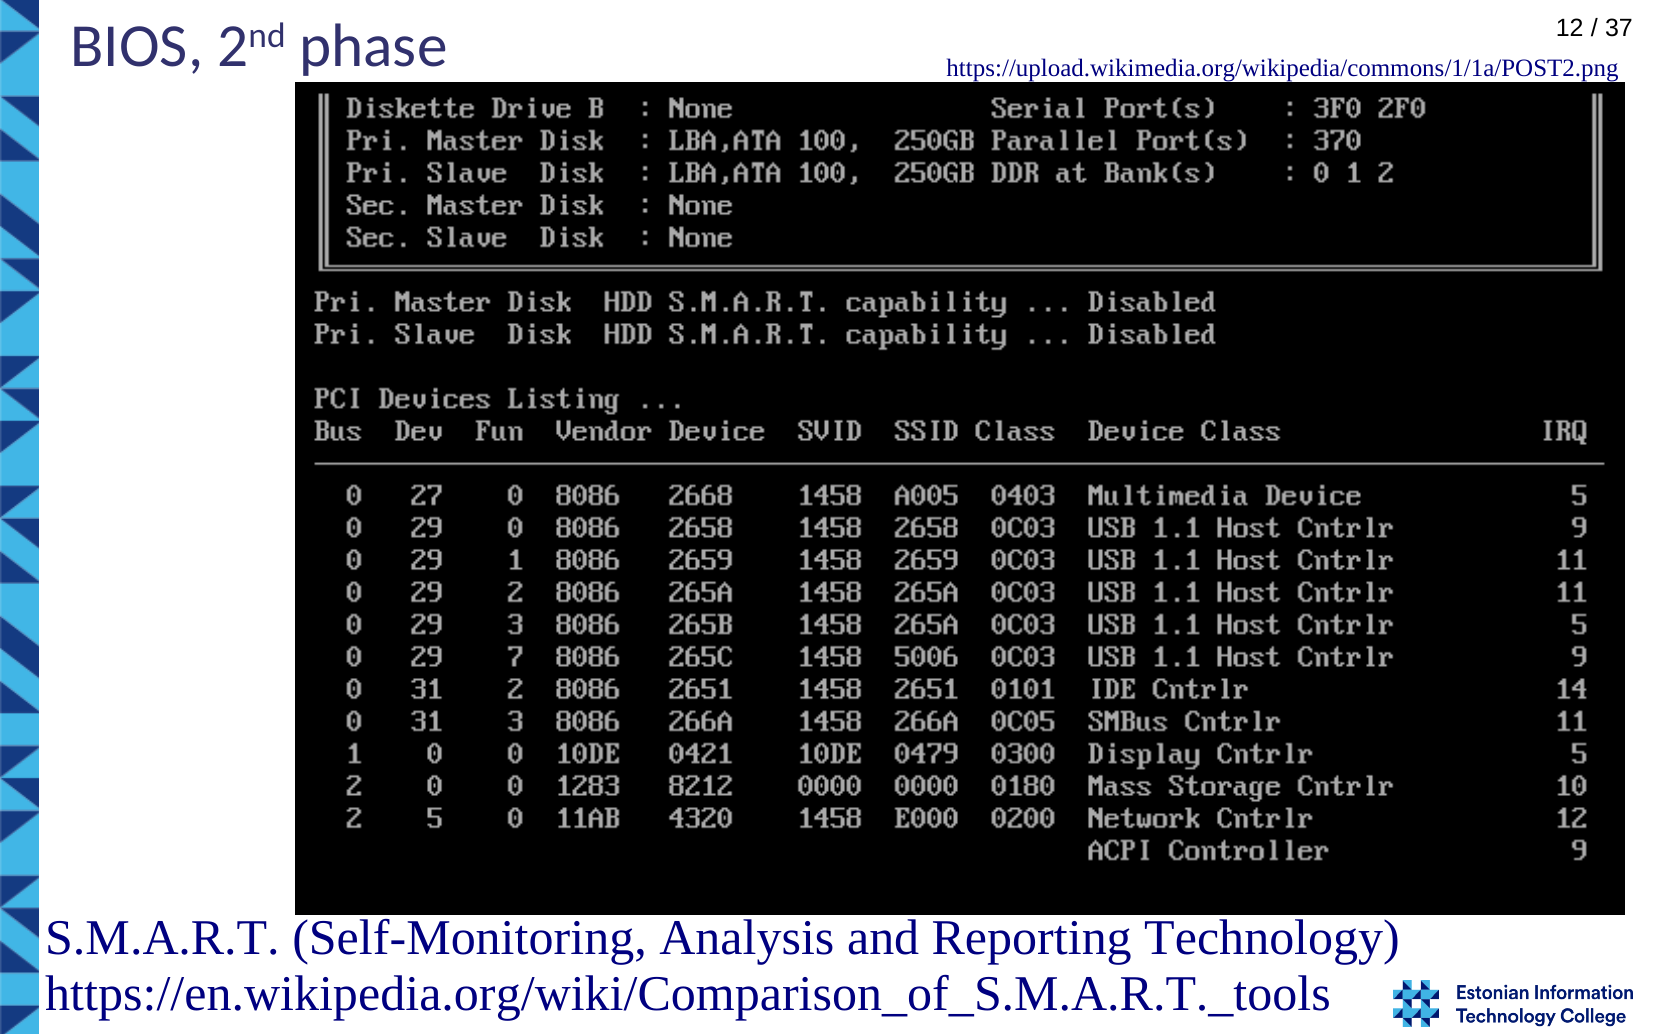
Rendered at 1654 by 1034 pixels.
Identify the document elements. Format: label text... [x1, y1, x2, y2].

text_box S.M.A.R.T. (Self-Monitoring, Analysis and Reporting Technology) https://en.wikipedia.org/wiki/Comparison_of_S.M.A.R.T._tools [45, 910, 1404, 1021]
title BIOS, 2nd phase [70, 13, 1630, 87]
text_box https://upload.wikimedia.org/wikipedia/commons/1/1a/POST2.png [946, 53, 1625, 82]
picture [1393, 980, 1633, 1027]
picture [295, 82, 1625, 915]
